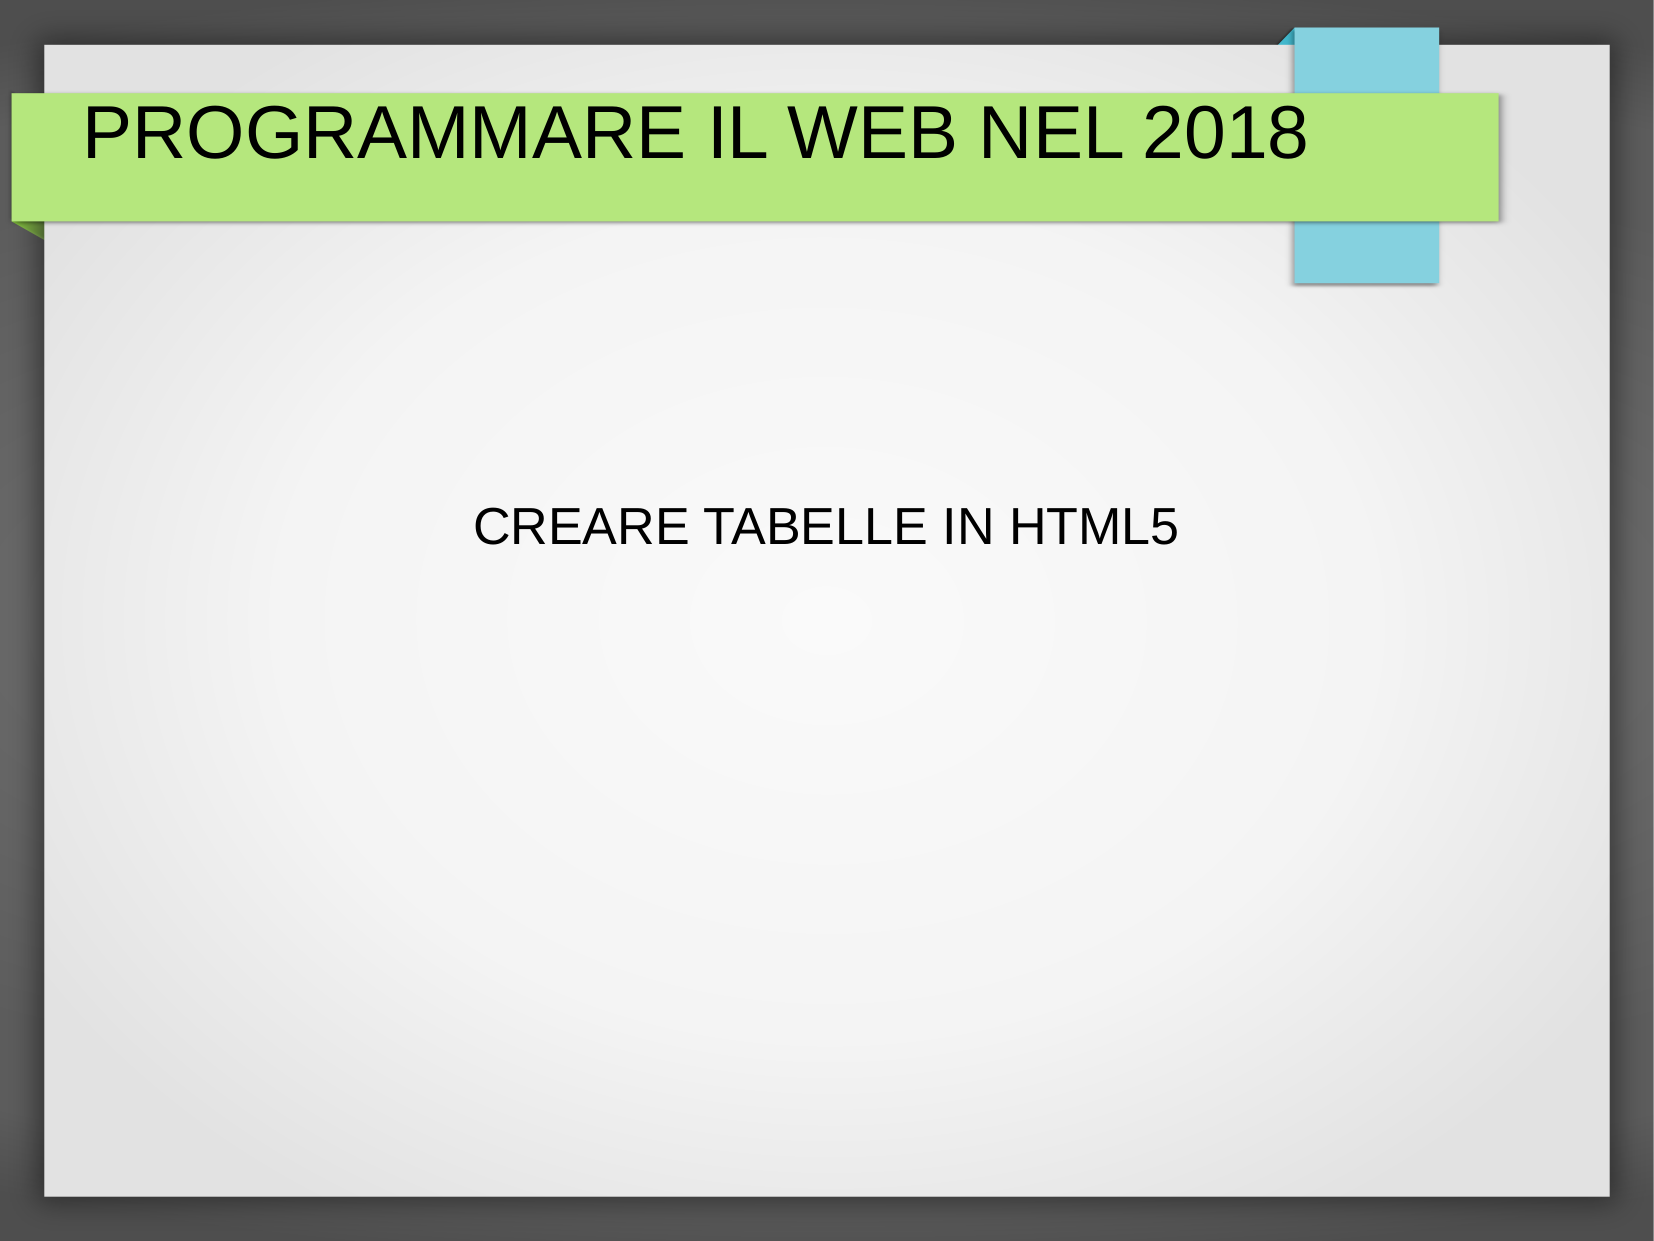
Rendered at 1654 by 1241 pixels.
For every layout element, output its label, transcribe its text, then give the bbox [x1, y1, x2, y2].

subtitle CREARE TABELLE IN HTML5 [82, 295, 1571, 1015]
picture [0, 0, 1654, 1241]
title PROGRAMMARE IL WEB NEL 2018 [82, 44, 1489, 213]
